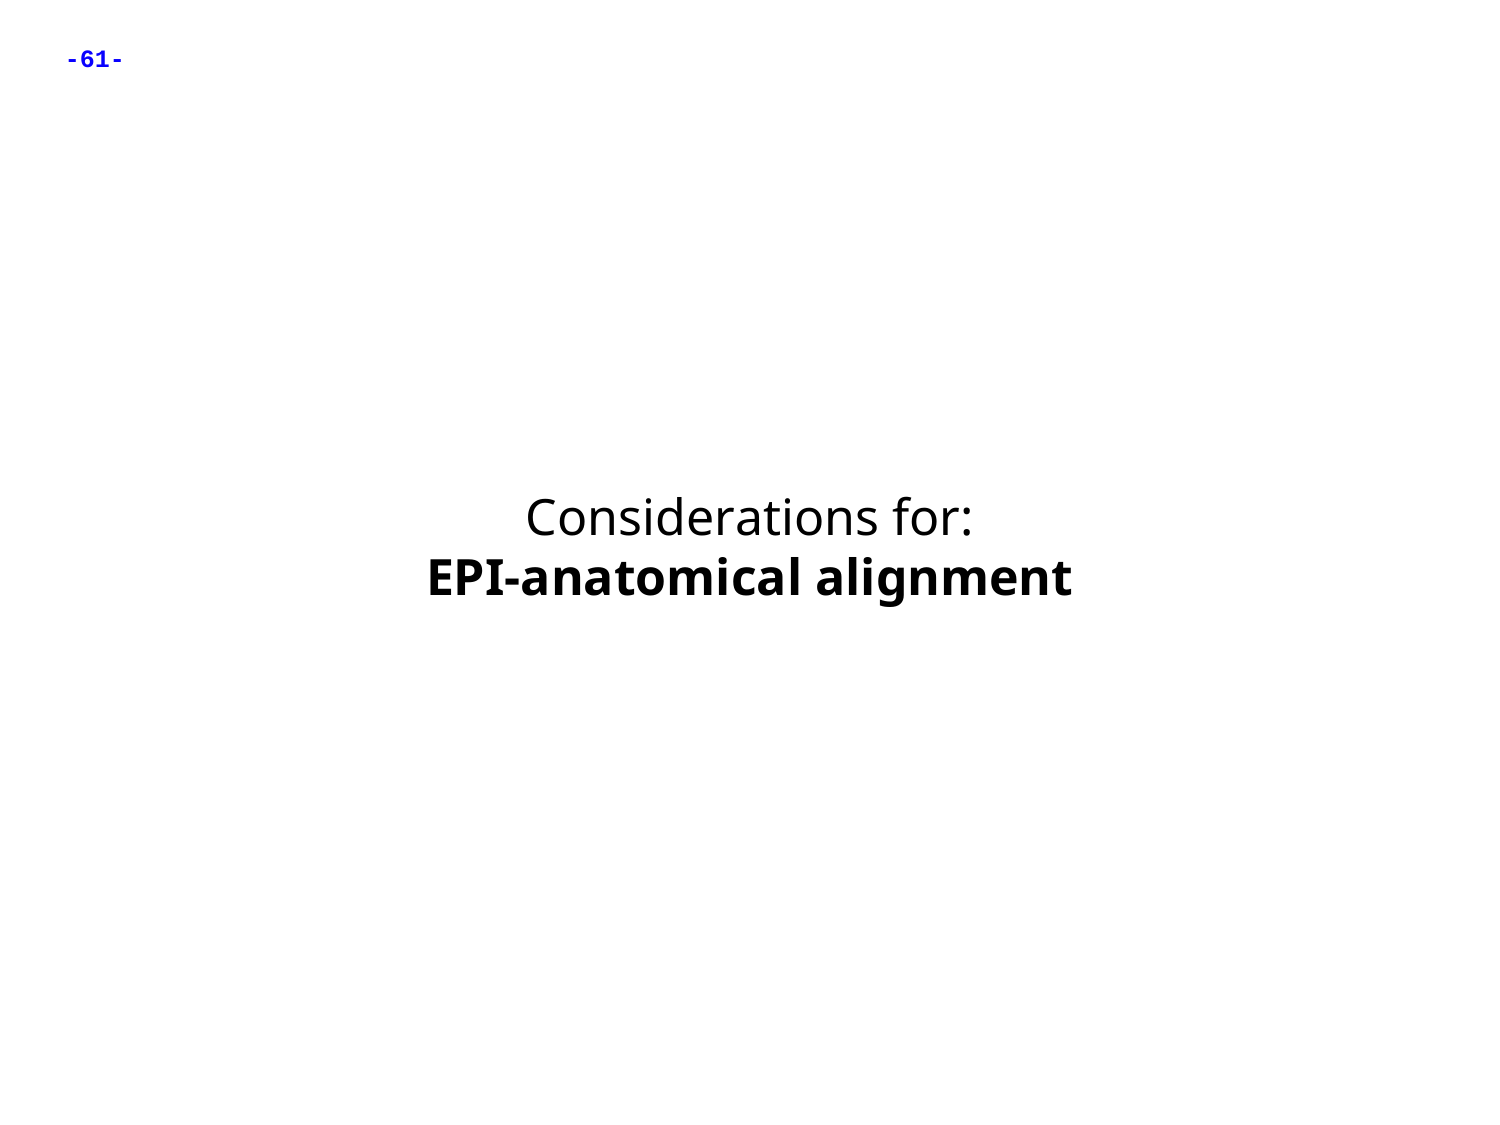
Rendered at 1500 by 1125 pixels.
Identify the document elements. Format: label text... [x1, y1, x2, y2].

text_box Considerations for: EPI-anatomical alignment [370, 478, 1130, 674]
